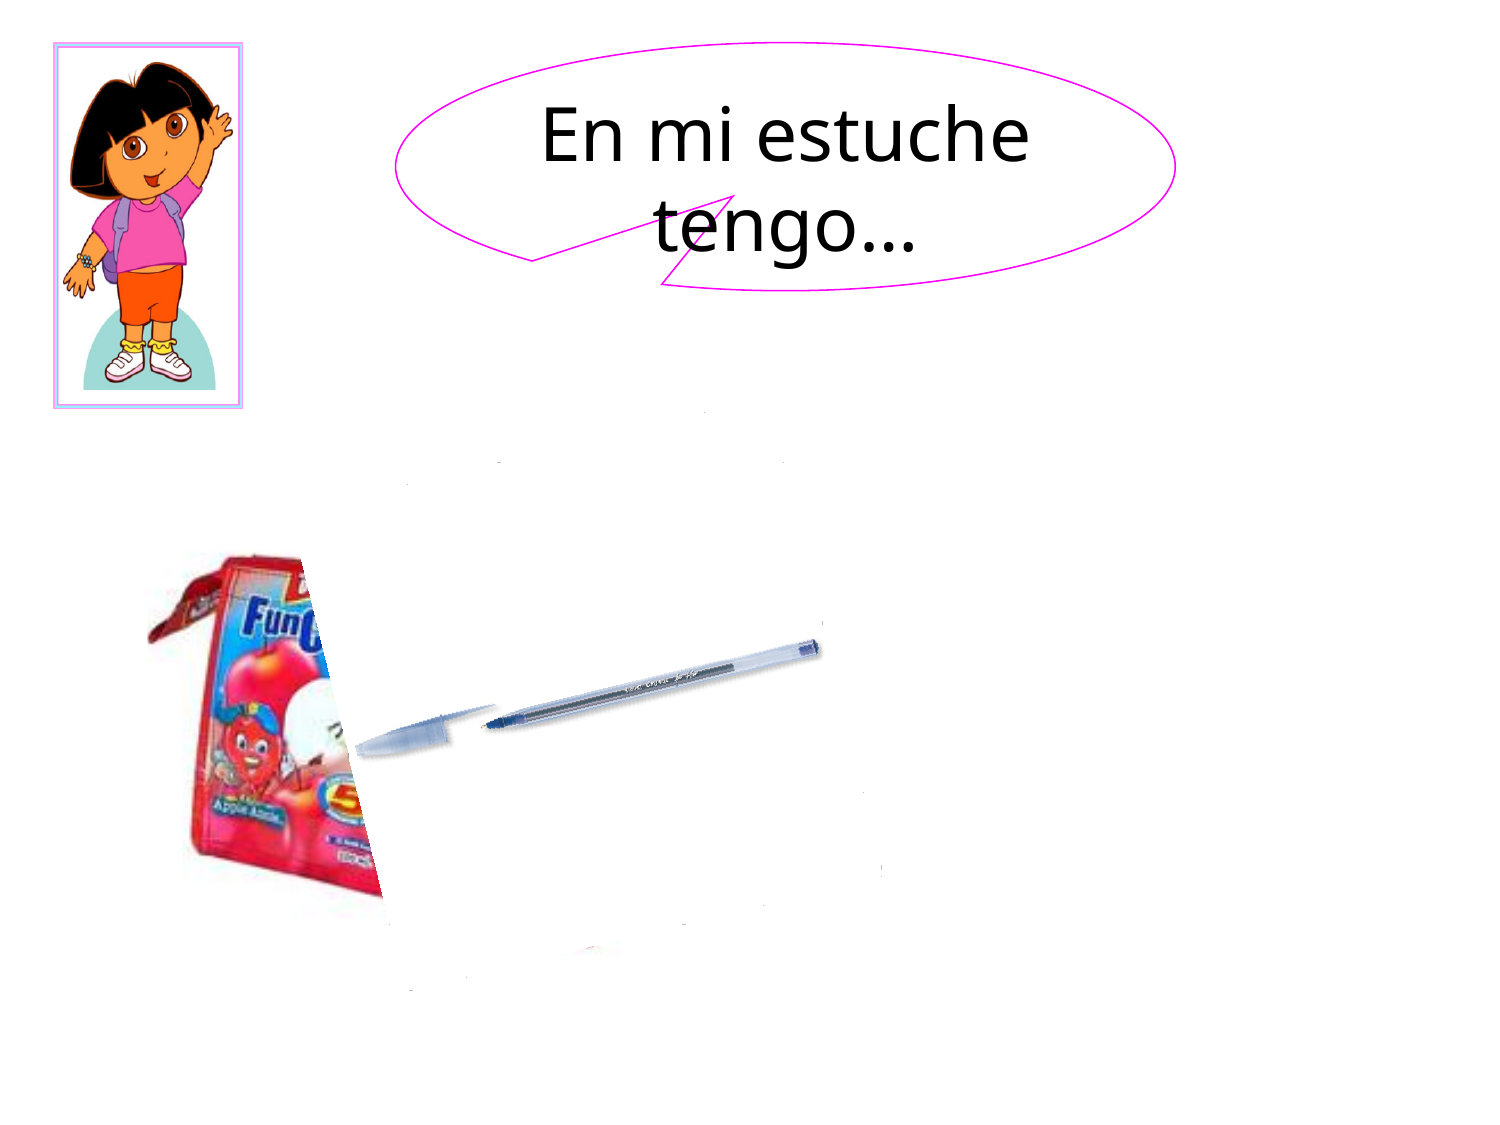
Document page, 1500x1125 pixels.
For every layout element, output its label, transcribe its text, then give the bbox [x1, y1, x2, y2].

picture [147, 397, 882, 1059]
text_box En mi estuche tengo… [395, 42, 1176, 291]
picture [53, 42, 243, 409]
